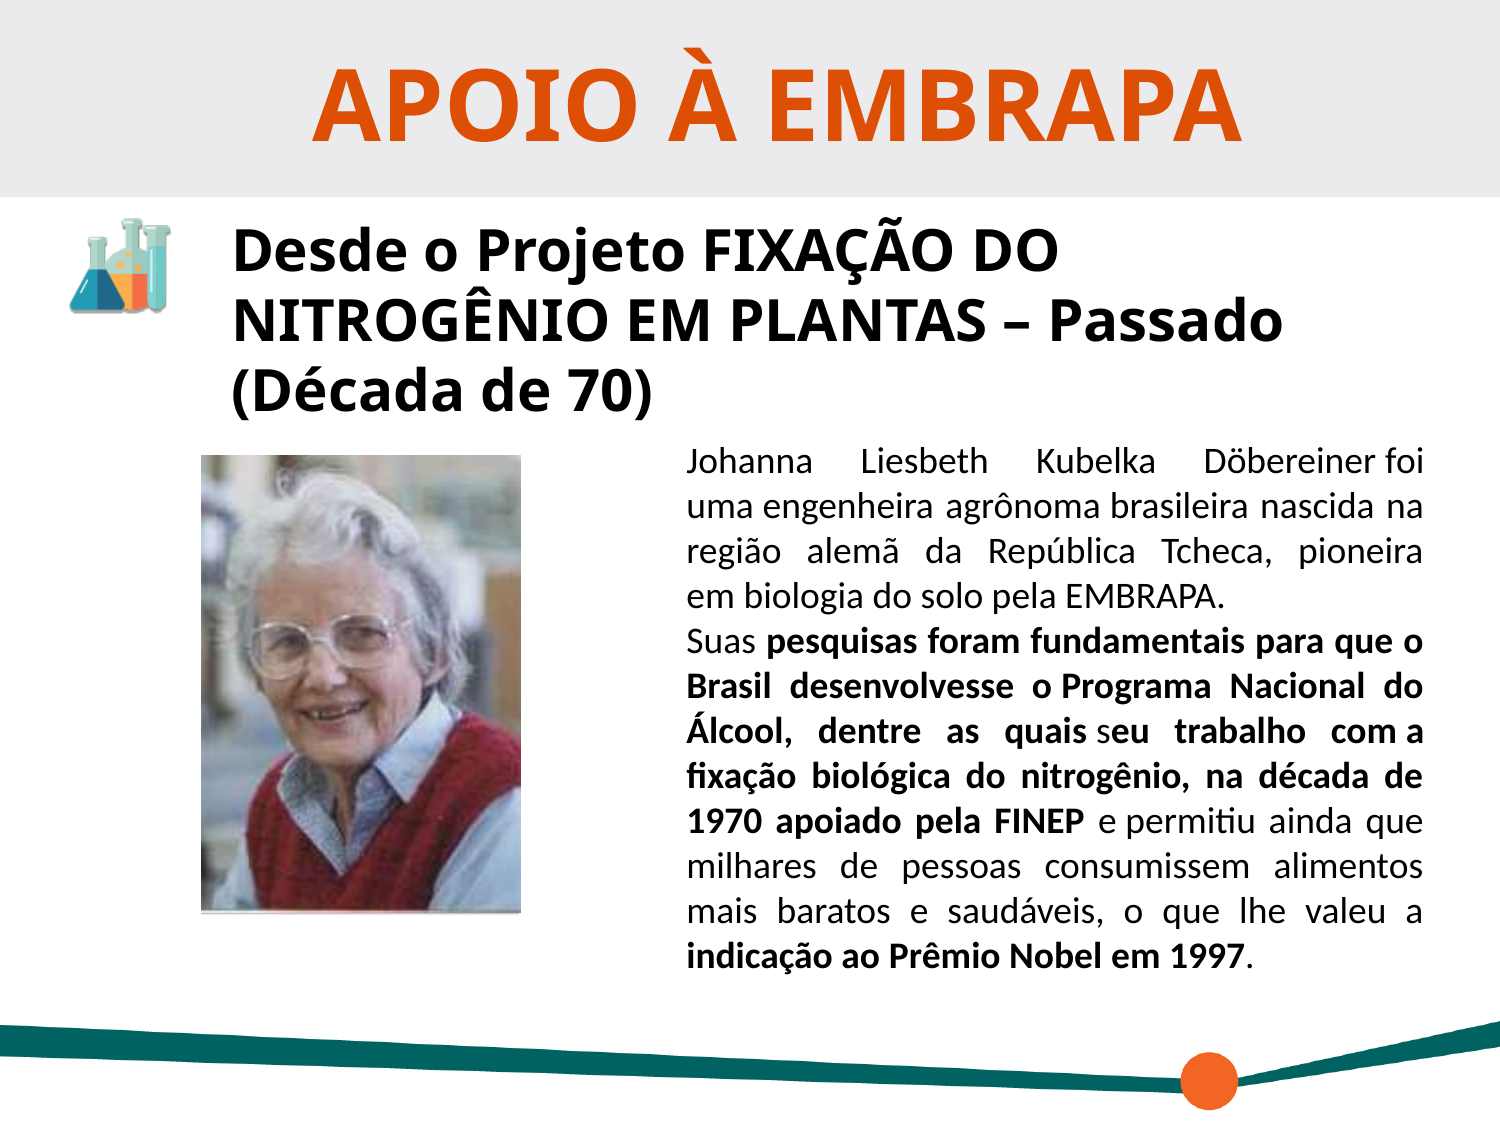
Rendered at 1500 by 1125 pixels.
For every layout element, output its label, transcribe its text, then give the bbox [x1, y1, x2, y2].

picture [65, 205, 179, 316]
text_box APOIO À EMBRAPA [252, 34, 1303, 169]
picture [201, 455, 521, 913]
text_box Desde o Projeto FIXAÇÃO DO NITROGÊNIO EM PLANTAS – Passado (Década de 70) [215, 205, 1467, 362]
text_box Johanna Liesbeth Kubelka Döbereiner foi uma engenheira agrônoma brasileira nascida na região alemã da República Tcheca, pioneira em biologia do solo pela EMBRAPA. Suas pesquisas foram fundamentais para que o Brasil desenvolvesse o Programa Nacional do Álcool, dentre as quais seu trabalho com a fixação biológica do nitrogênio, na década de 1970 apoiado pela FINEP e permitiu ainda que milhares de pessoas consumissem alimentos mais baratos e saudáveis, o que lhe valeu a indicação ao Prêmio Nobel em 1997. [671, 429, 1443, 984]
